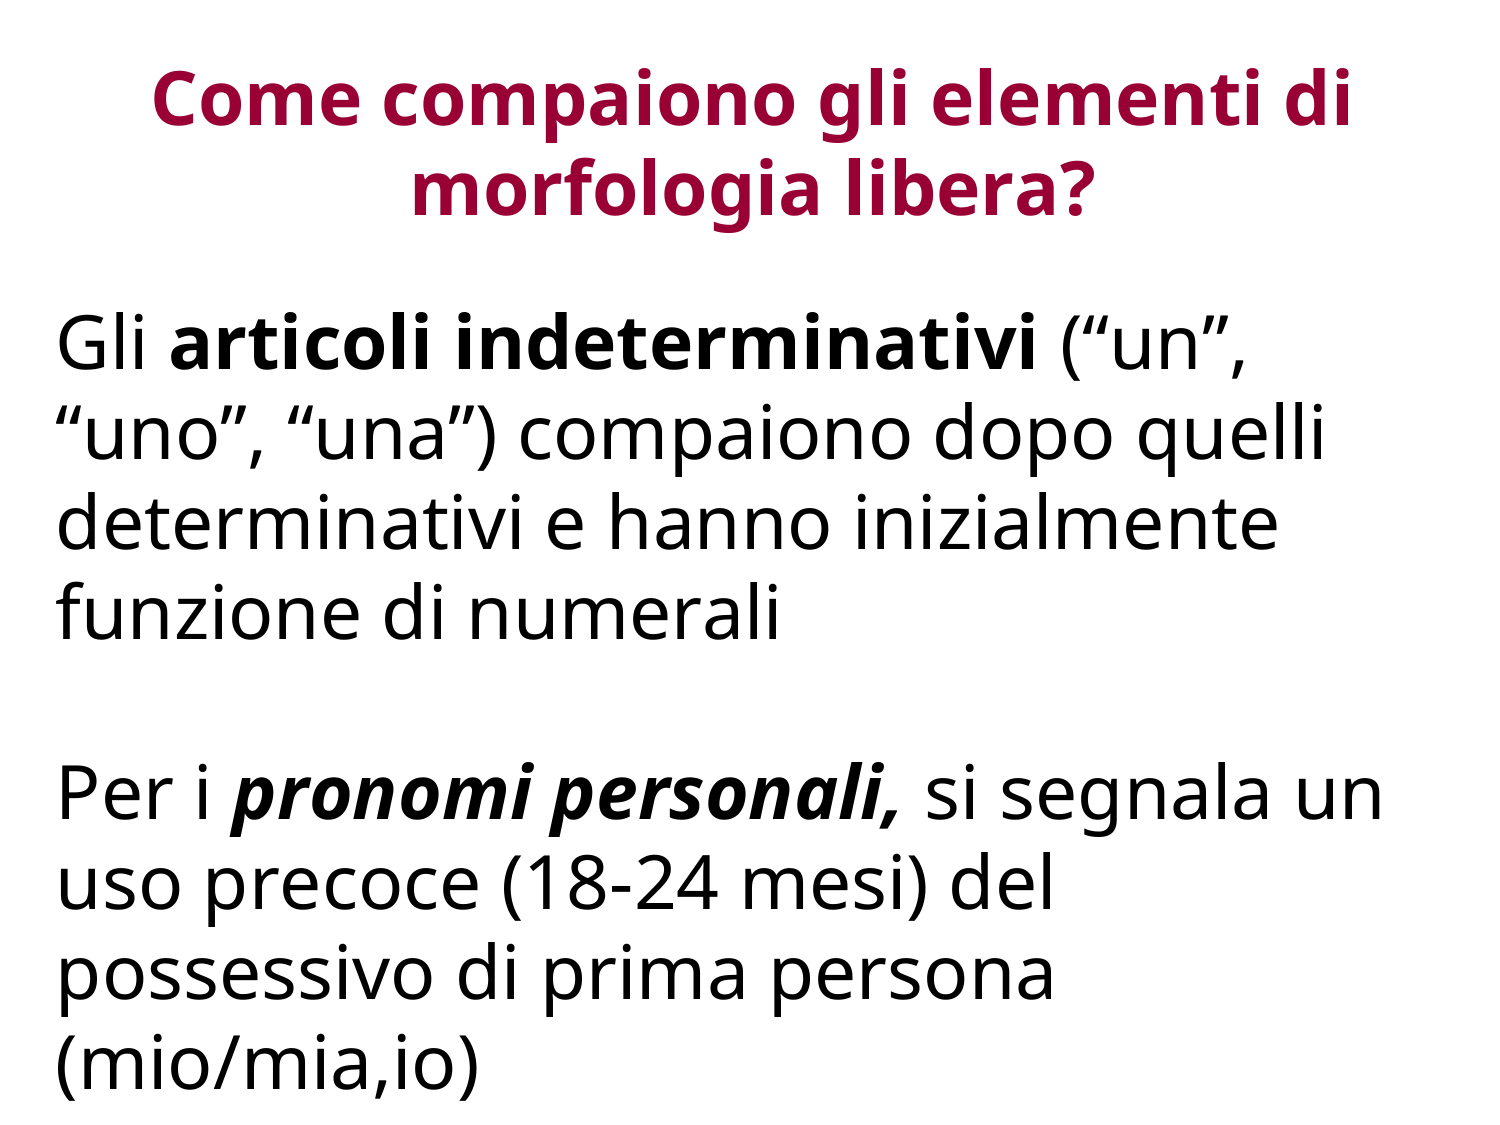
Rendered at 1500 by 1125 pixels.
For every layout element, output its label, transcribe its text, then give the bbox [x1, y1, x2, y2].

text_box Gli articoli indeterminativi (“un”, “uno”, “una”) compaiono dopo quelli determinativi e hanno inizialmente funzione di numerali Per i pronomi personali, si segnala un uso precoce (18-24 mesi) del possessivo di prima persona (mio/mia,io) [41, 287, 1459, 1113]
list [29, 160, 1459, 1083]
title Come compaiono gli elementi di morfologia libera? [76, 42, 1430, 160]
